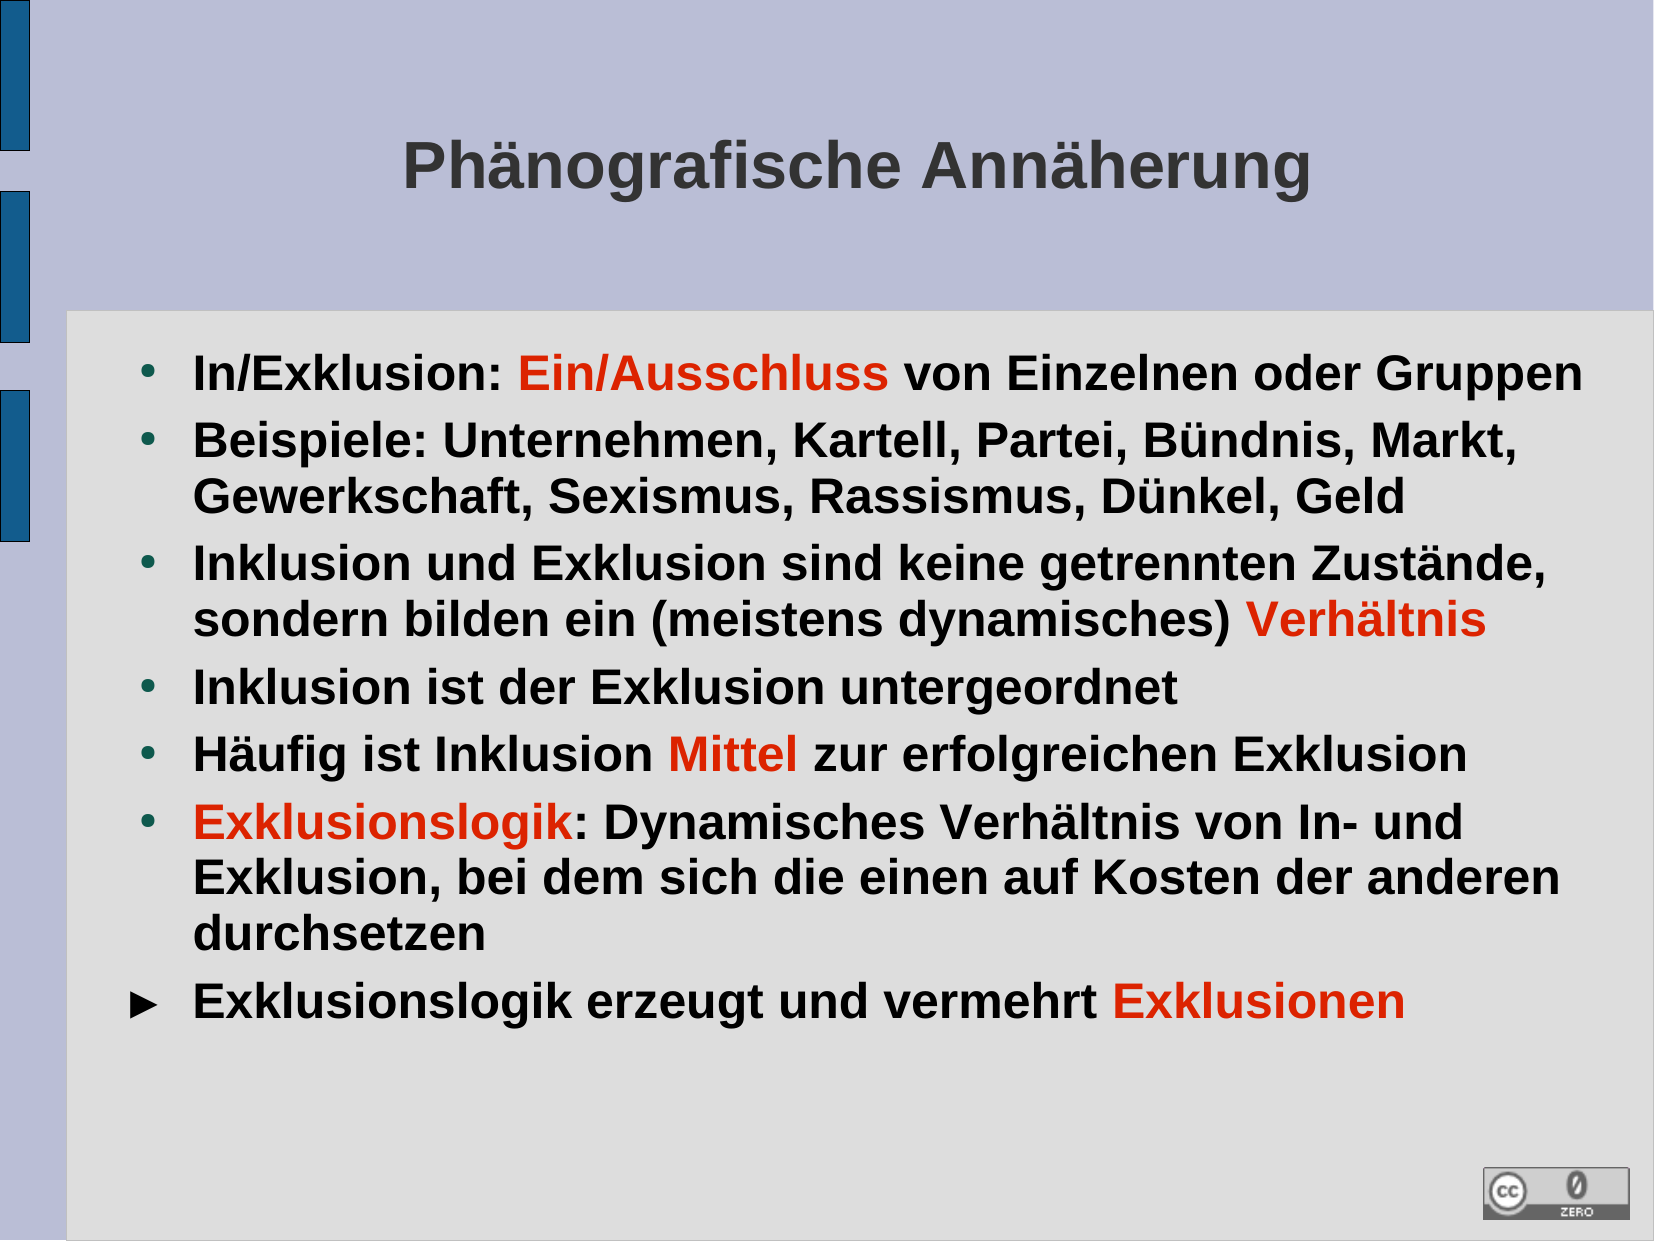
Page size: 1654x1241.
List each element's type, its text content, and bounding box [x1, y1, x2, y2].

picture [1483, 1167, 1630, 1220]
list In/Exklusion: Ein/Ausschluss von Einzelnen oder Gruppen Beispiele: Unternehmen, Kartell, Partei, Bündnis, Markt, Gewerkschaft, Sexismus, Rassismus, Dünkel, Geld Inklusion und Exklusion sind keine getrennten Zustände, sondern bilden ein (meistens dynamisches) Verhältnis Inklusion ist der Exklusion untergeordnet Häufig ist Inklusion Mittel zur erfolgreichen Exklusion Exklusionslogik: Dynamisches Verhältnis von In- und Exklusion, bei dem sich die einen auf Kosten der anderen durchsetzen ► Exklusionslogik erzeugt und vermehrt Exklusionen [121, 344, 1595, 1152]
title Phänografische Annäherung [121, 61, 1595, 269]
